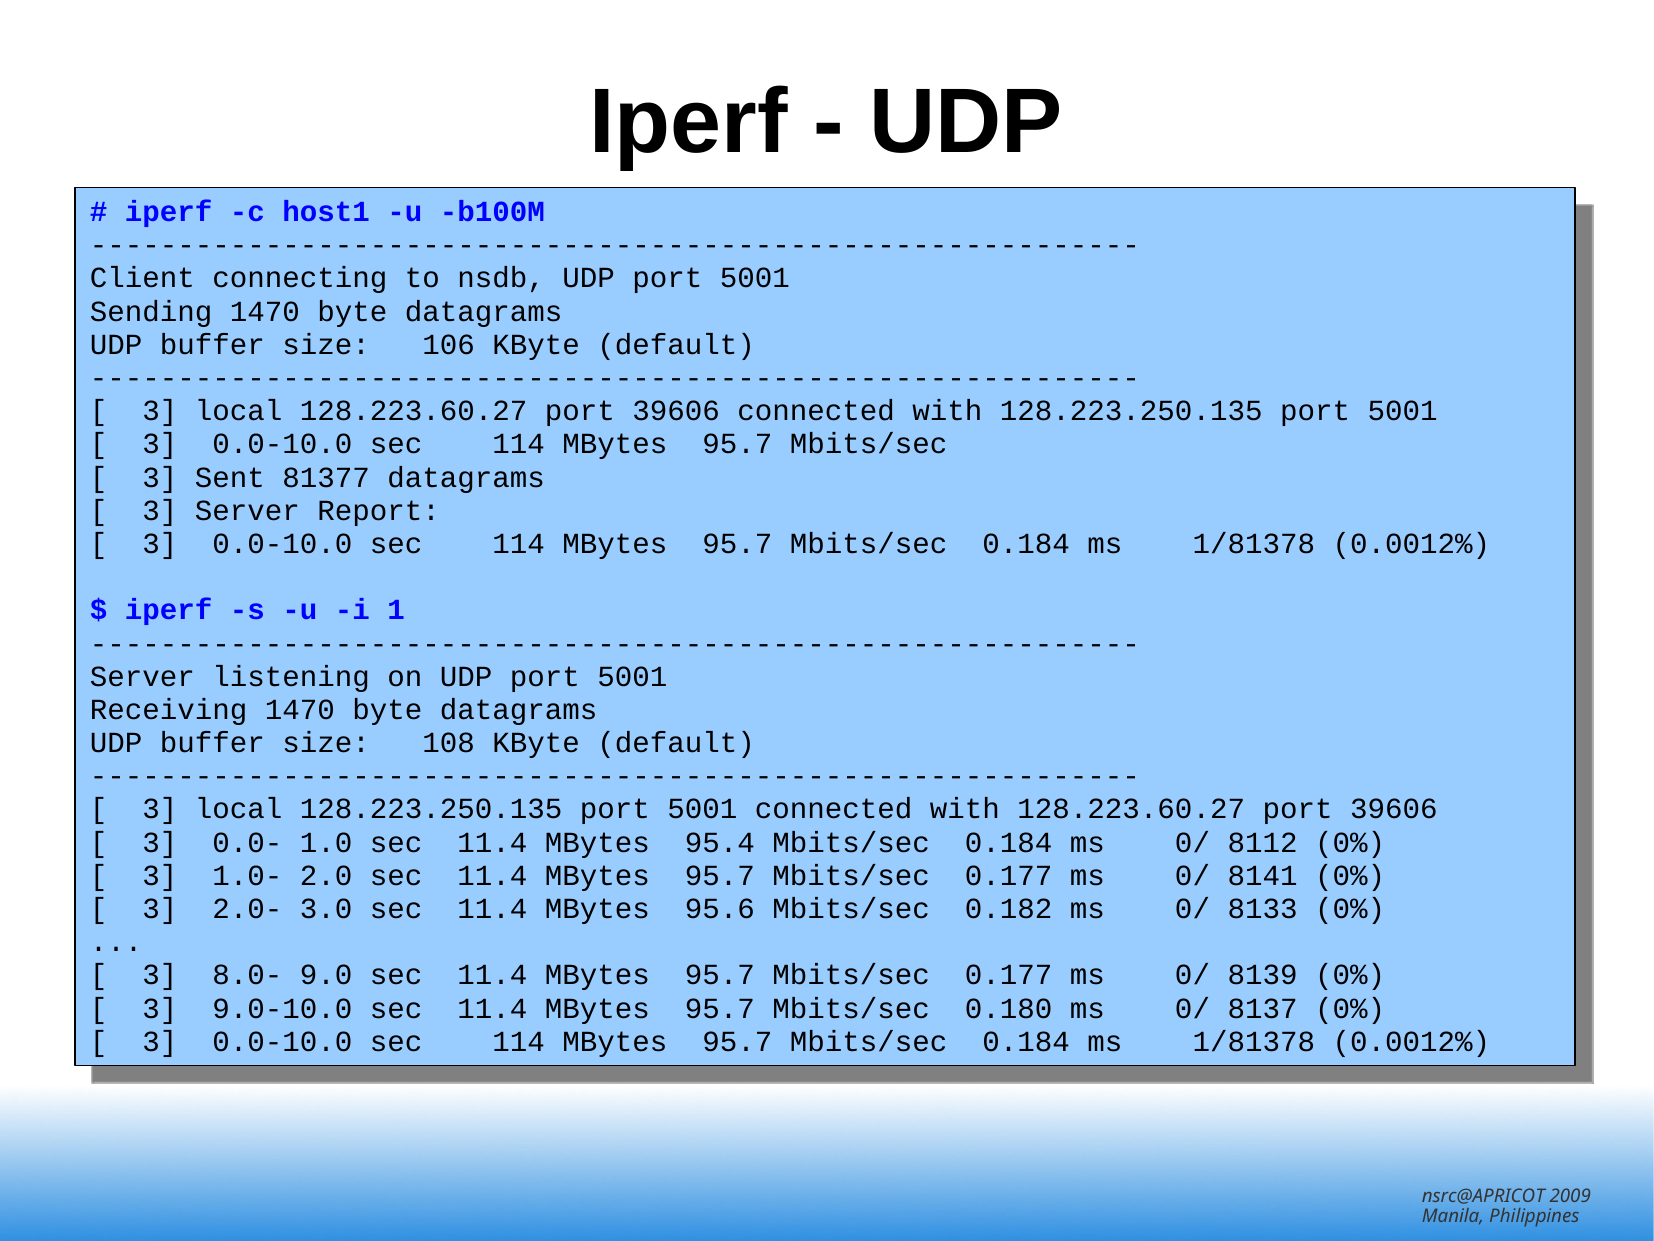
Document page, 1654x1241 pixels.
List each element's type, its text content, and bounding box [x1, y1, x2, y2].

picture [0, 1083, 1654, 1241]
title Iperf - UDP [82, 49, 1571, 187]
text_box # iperf -c host1 -u -b100M ------------------------------------------------------------ Client connecting to nsdb, UDP port 5001 Sending 1470 byte datagrams UDP buffer size: 106 KByte (default)‏ ------------------------------------------------------------ [ 3] local 128.223.60.27 port 39606 connected with 128.223.250.135 port 5001 [ 3] 0.0-10.0 sec 114 MBytes 95.7 Mbits/sec [ 3] Sent 81377 datagrams [ 3] Server Report: [ 3] 0.0-10.0 sec 114 MBytes 95.7 Mbits/sec 0.184 ms 1/81378 (0.0012%)‏ $ iperf -s -u -i 1 ------------------------------------------------------------ Server listening on UDP port 5001 Receiving 1470 byte datagrams UDP buffer size: 108 KByte (default)‏ ------------------------------------------------------------ [ 3] local 128.223.250.135 port 5001 connected with 128.223.60.27 port 39606 [ 3] 0.0- 1.0 sec 11.4 MBytes 95.4 Mbits/sec 0.184 ms 0/ 8112 (0%)‏ [ 3] 1.0- 2.0 sec 11.4 MBytes 95.7 Mbits/sec 0.177 ms 0/ 8141 (0%)‏ [ 3] 2.0- 3.0 sec 11.4 MBytes 95.6 Mbits/sec 0.182 ms 0/ 8133 (0%)‏ ...‏ [ 3] 8.0- 9.0 sec 11.4 MBytes 95.7 Mbits/sec 0.177 ms 0/ 8139 (0%)‏ [ 3] 9.0-10.0 sec 11.4 MBytes 95.7 Mbits/sec 0.180 ms 0/ 8137 (0%)‏ [ 3] 0.0-10.0 sec 114 MBytes 95.7 Mbits/sec 0.184 ms 1/81378 (0.0012%)‏ [75, 187, 1576, 1066]
